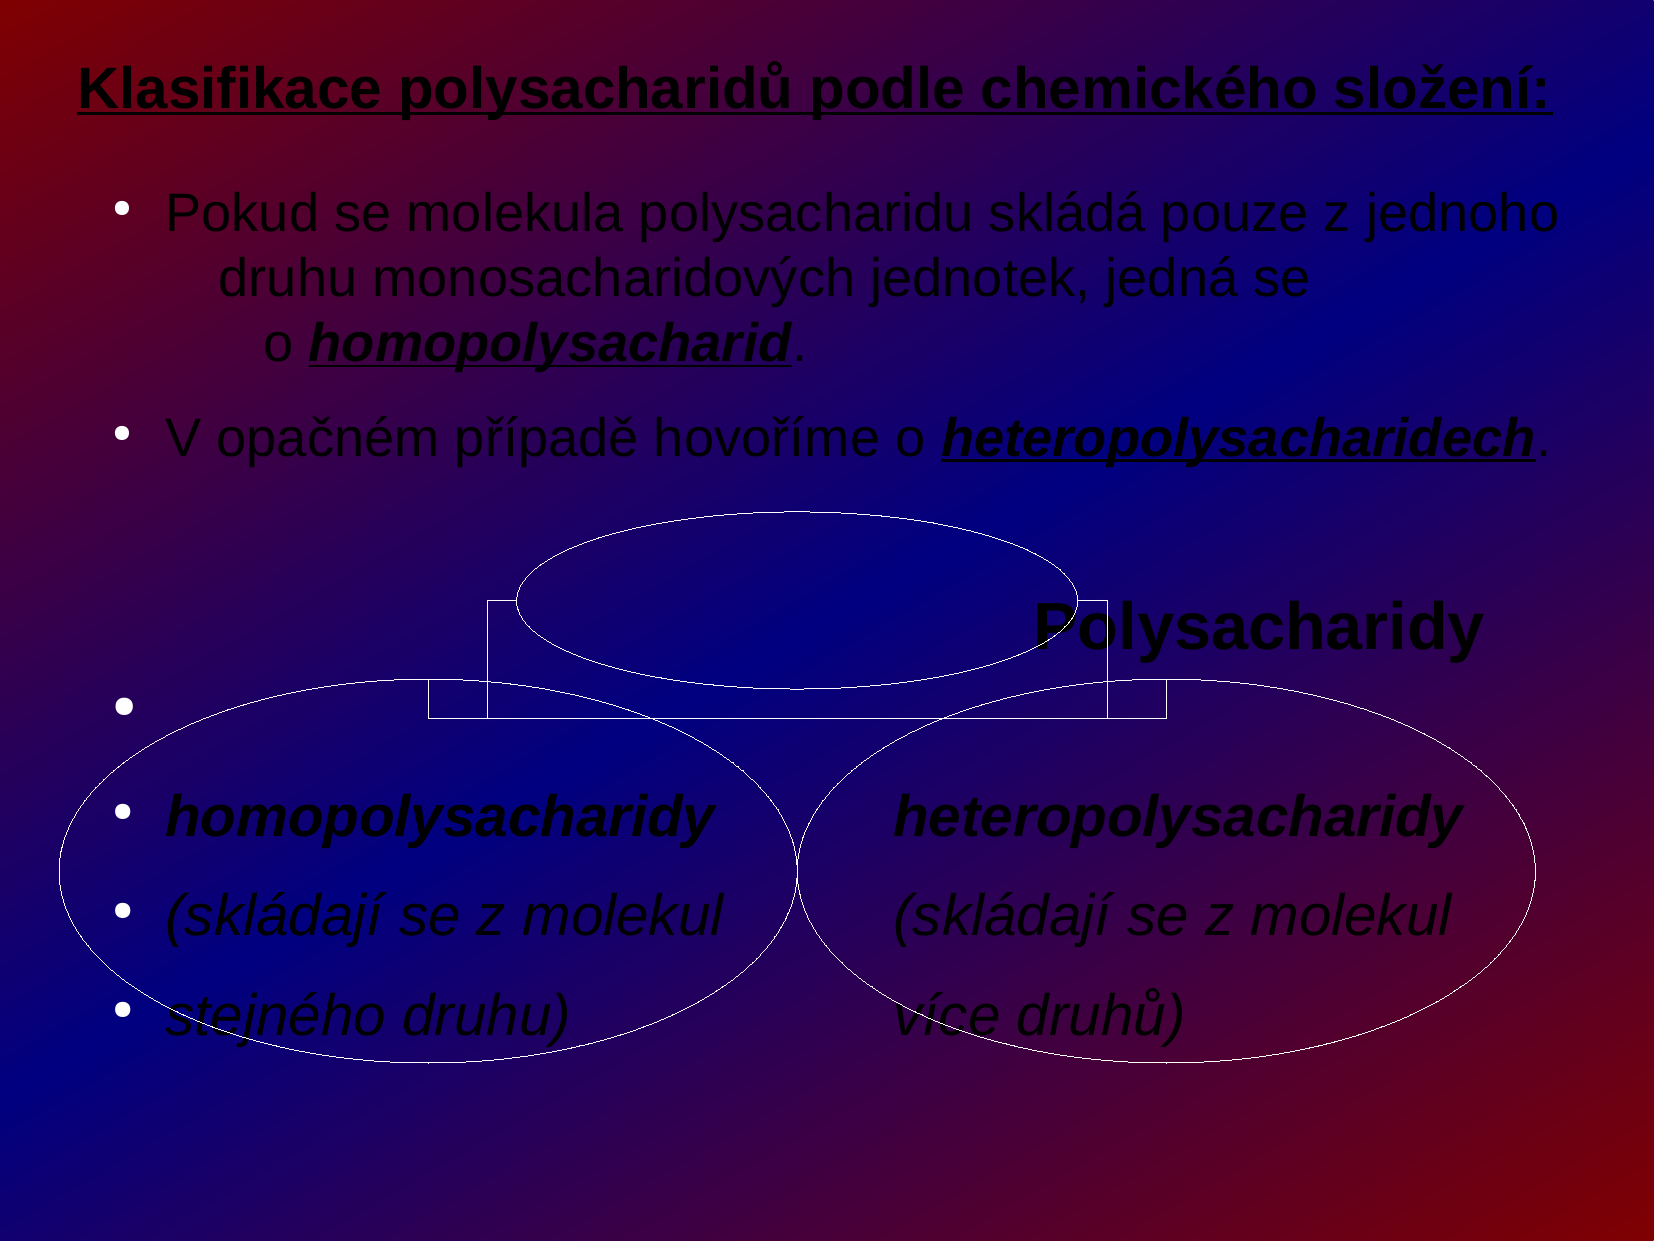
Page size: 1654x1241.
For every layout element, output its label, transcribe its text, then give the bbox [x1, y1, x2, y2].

list Pokud se molekula polysacharidu skládá pouze z jednoho druhu monosacharidových jednotek, jedná se o homopolysacharid. V opačném případě hovoříme o heteropolysacharidech. Polysacharidy homopolysacharidy heteropolysacharidy (skládají se z molekul (skládají se z molekul stejného druhu) více druhů) [76, 177, 1565, 1241]
text_box Klasifikace polysacharidů podle chemického složení: [62, 48, 1591, 148]
